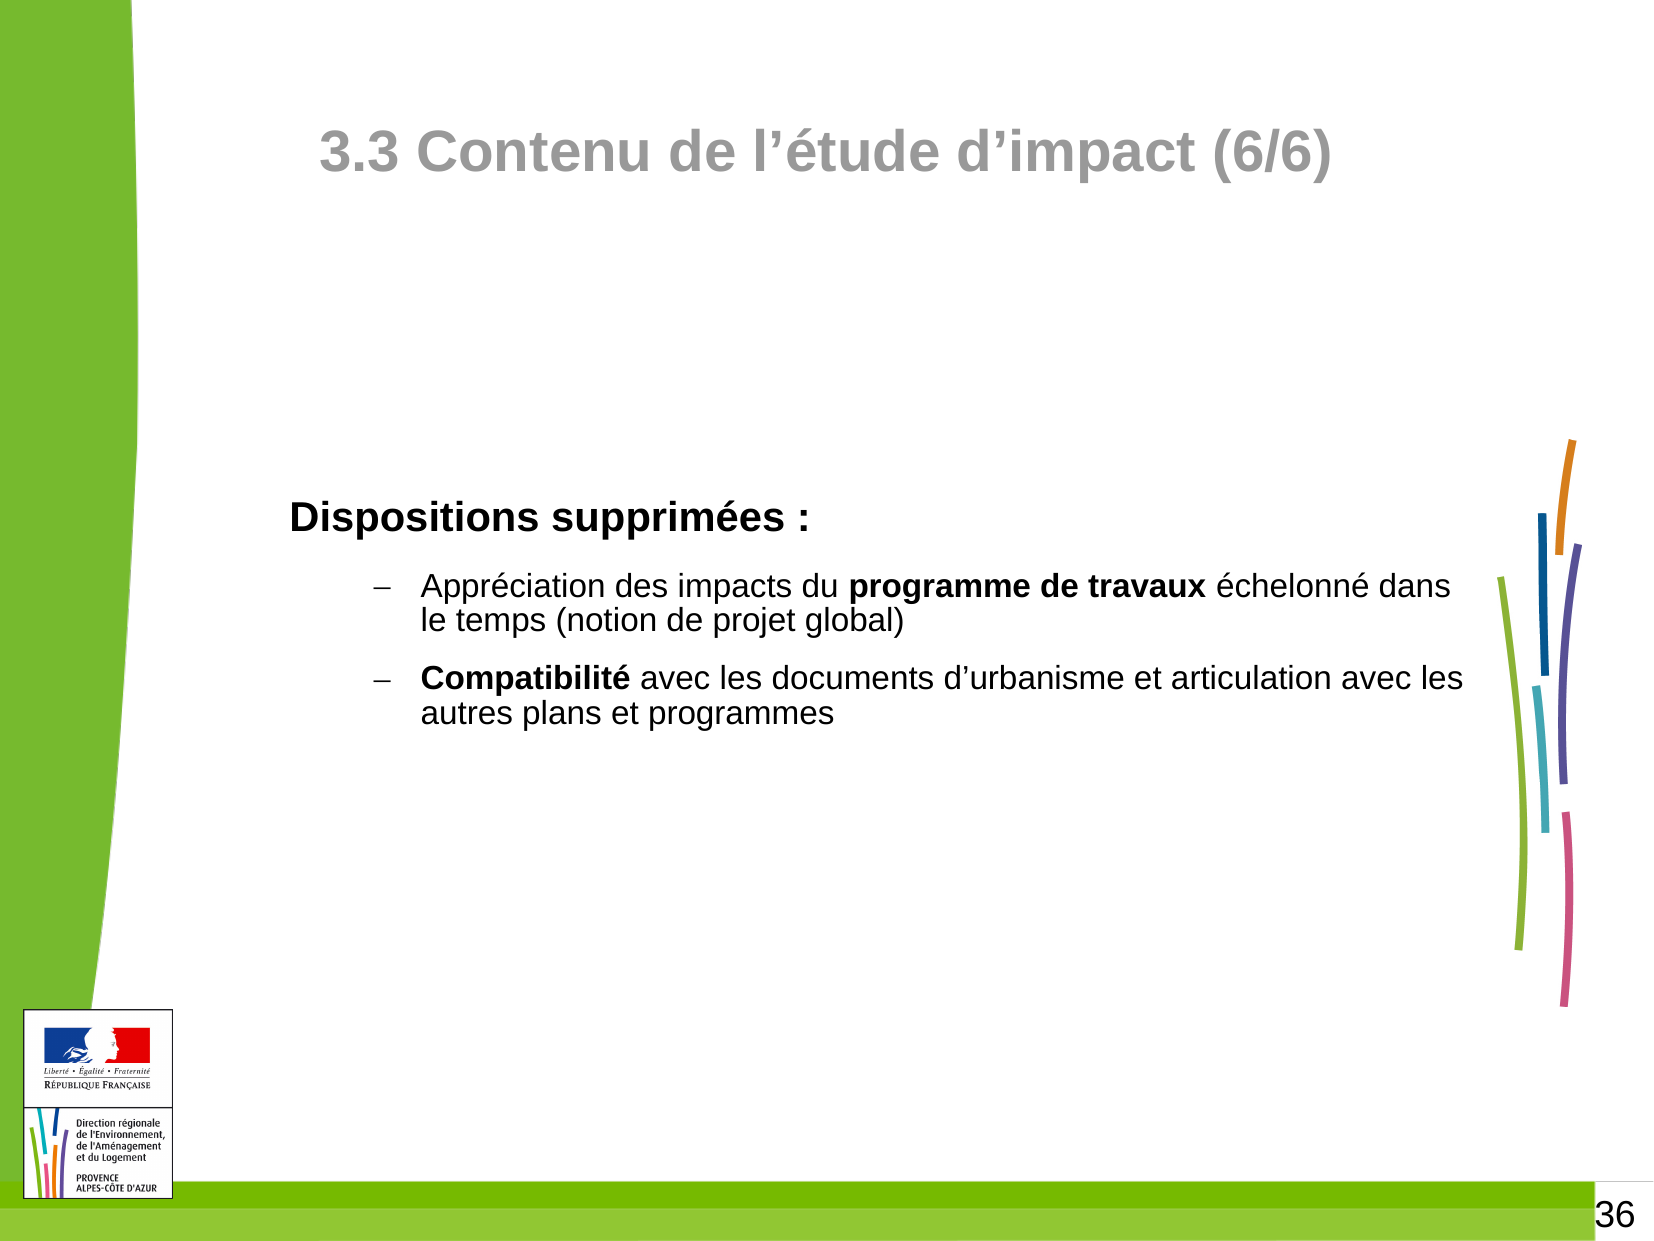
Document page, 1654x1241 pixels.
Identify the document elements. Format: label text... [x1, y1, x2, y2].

title 3.3 Contenu de l’étude d’impact (6/6) [82, 49, 1571, 257]
list Dispositions supprimées : Appréciation des impacts du programme de travaux échelonné dans le temps (notion de projet global) Compatibilité avec les documents d’urbanisme et articulation avec les autres plans et programmes [176, 496, 1477, 827]
picture [0, 0, 1654, 1241]
